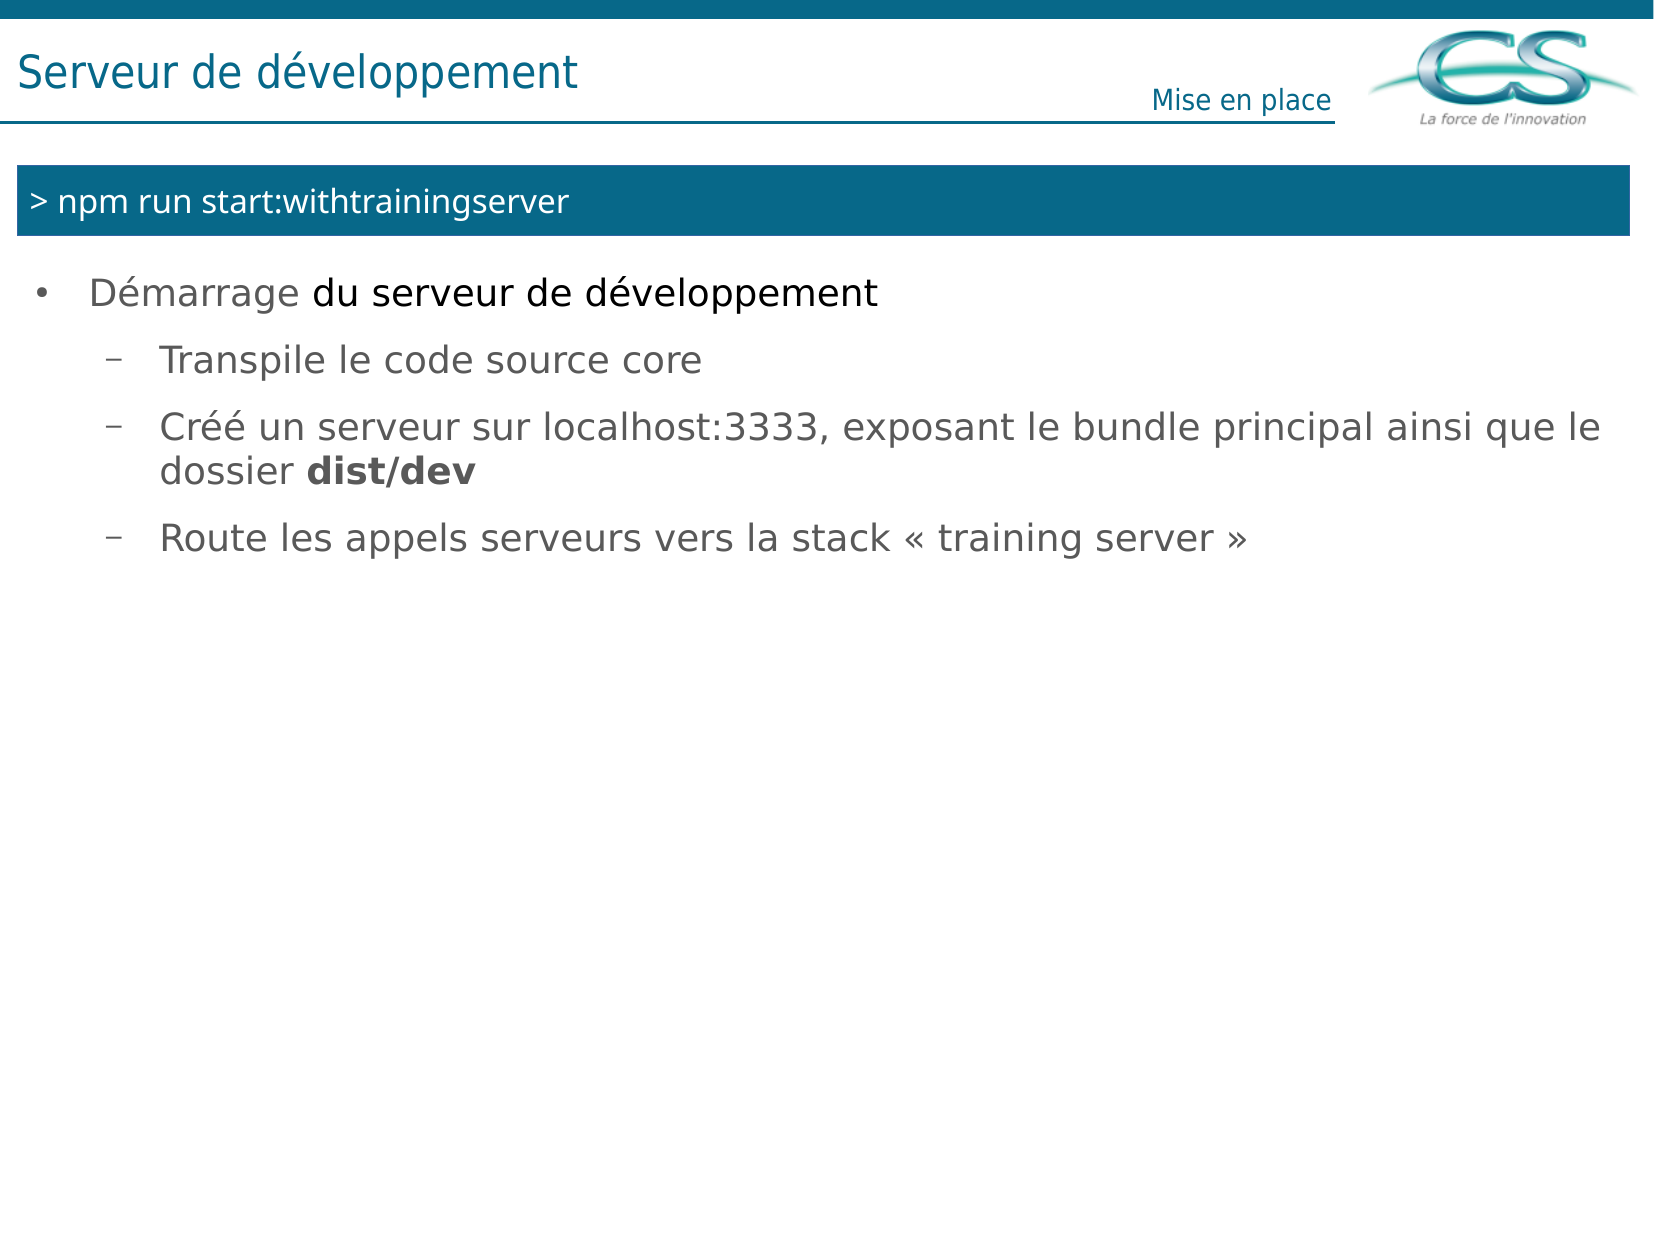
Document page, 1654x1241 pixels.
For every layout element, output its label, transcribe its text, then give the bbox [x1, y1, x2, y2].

text_box Mise en place [1139, 71, 1347, 164]
text_box > npm run start:withtrainingserver [17, 165, 1630, 236]
list Démarrage du serveur de développement Transpile le code source core Créé un serveur sur localhost:3333, exposant le bundle principal ainsi que le dossier dist/dev Route les appels serveurs vers la stack « training server » [17, 271, 1630, 1211]
title Serveur de développement [17, 46, 1368, 106]
picture [1368, 28, 1642, 128]
